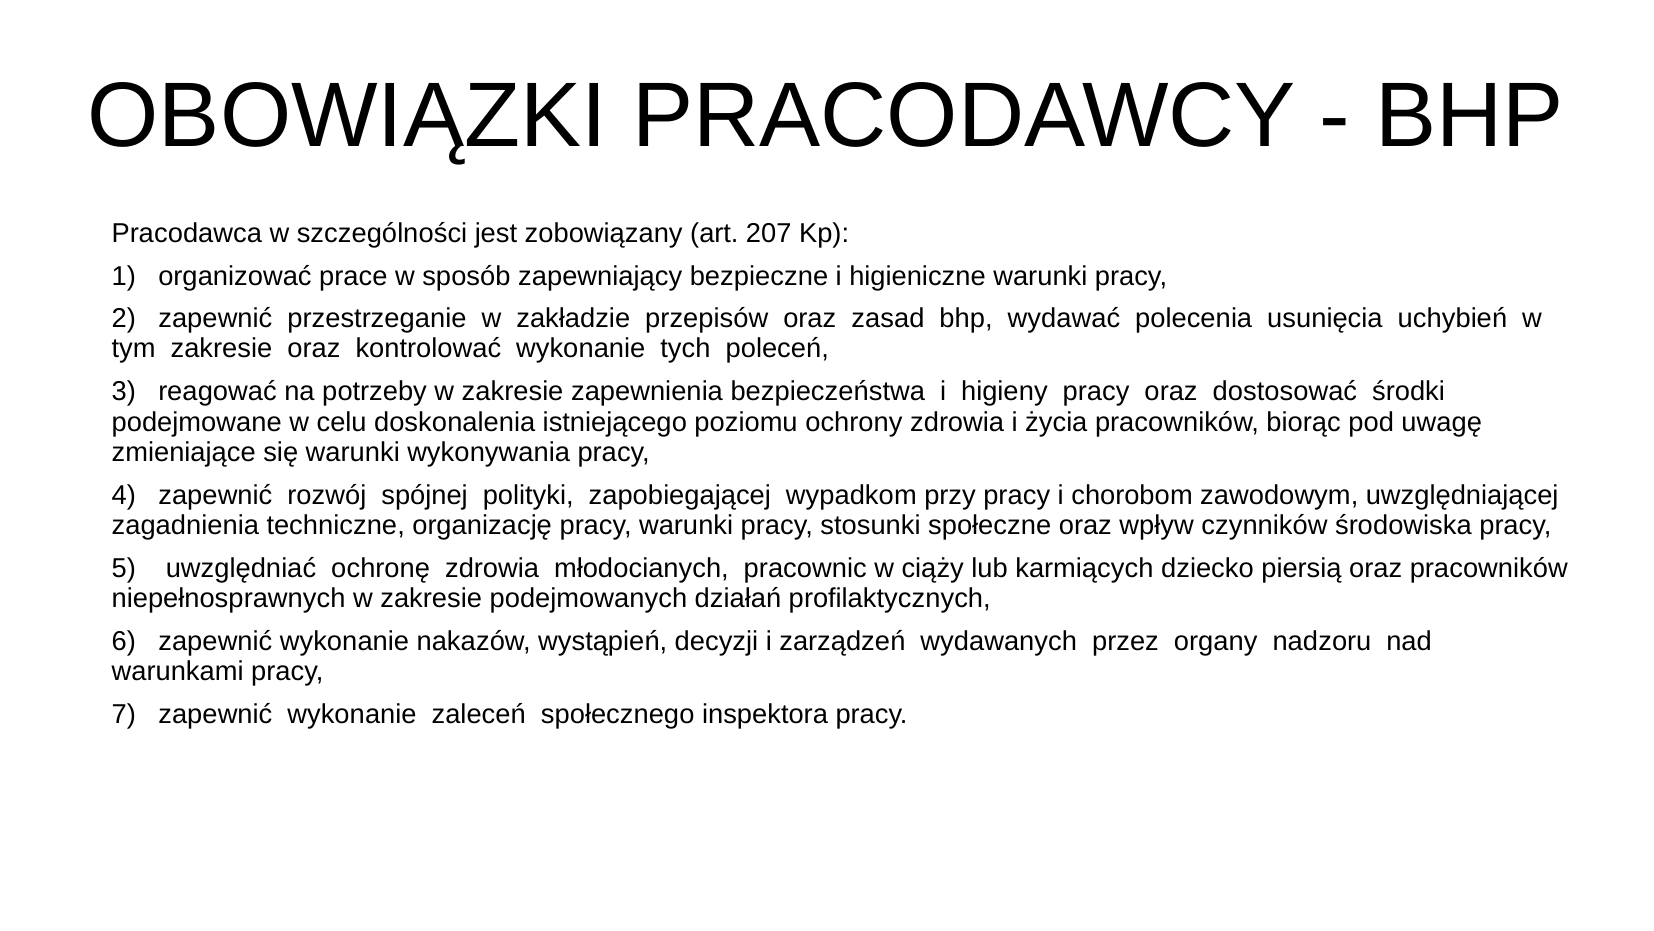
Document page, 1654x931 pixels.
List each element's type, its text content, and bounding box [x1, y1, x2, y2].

list Pracodawca w szczególności jest zobowiązany (art. 207 Kp): 1) organizować prace w sposób zapewniający bezpieczne i higieniczne warunki pracy, 2) zapewnić przestrzeganie w zakładzie przepisów oraz zasad bhp, wydawać polecenia usunięcia uchybień w tym zakresie oraz kontrolować wykonanie tych poleceń, 3) reagować na potrzeby w zakresie zapewnienia bezpieczeństwa i higieny pracy oraz dostosować środki podejmowane w celu doskonalenia istniejącego poziomu ochrony zdrowia i życia pracowników, biorąc pod uwagę zmieniające się warunki wykonywania pracy, 4) zapewnić rozwój spójnej polityki, zapobiegającej wypadkom przy pracy i chorobom zawodowym, uwzględniającej zagadnienia techniczne, organizację pracy, warunki pracy, stosunki społeczne oraz wpływ czynników środowiska pracy, 5) uwzględniać ochronę zdrowia młodocianych, pracownic w ciąży lub karmiących dziecko piersią oraz pracowników niepełnosprawnych w zakresie podejmowanych działań profilaktycznych, 6) zapewnić wykonanie nakazów, wystąpień, decyzji i zarządzeń wydawanych przez organy nadzoru nad warunkami pracy, 7) zapewnić wykonanie zaleceń społecznego inspektora pracy. [82, 217, 1571, 758]
title OBOWIĄZKI PRACODAWCY - BHP [82, 37, 1571, 193]
